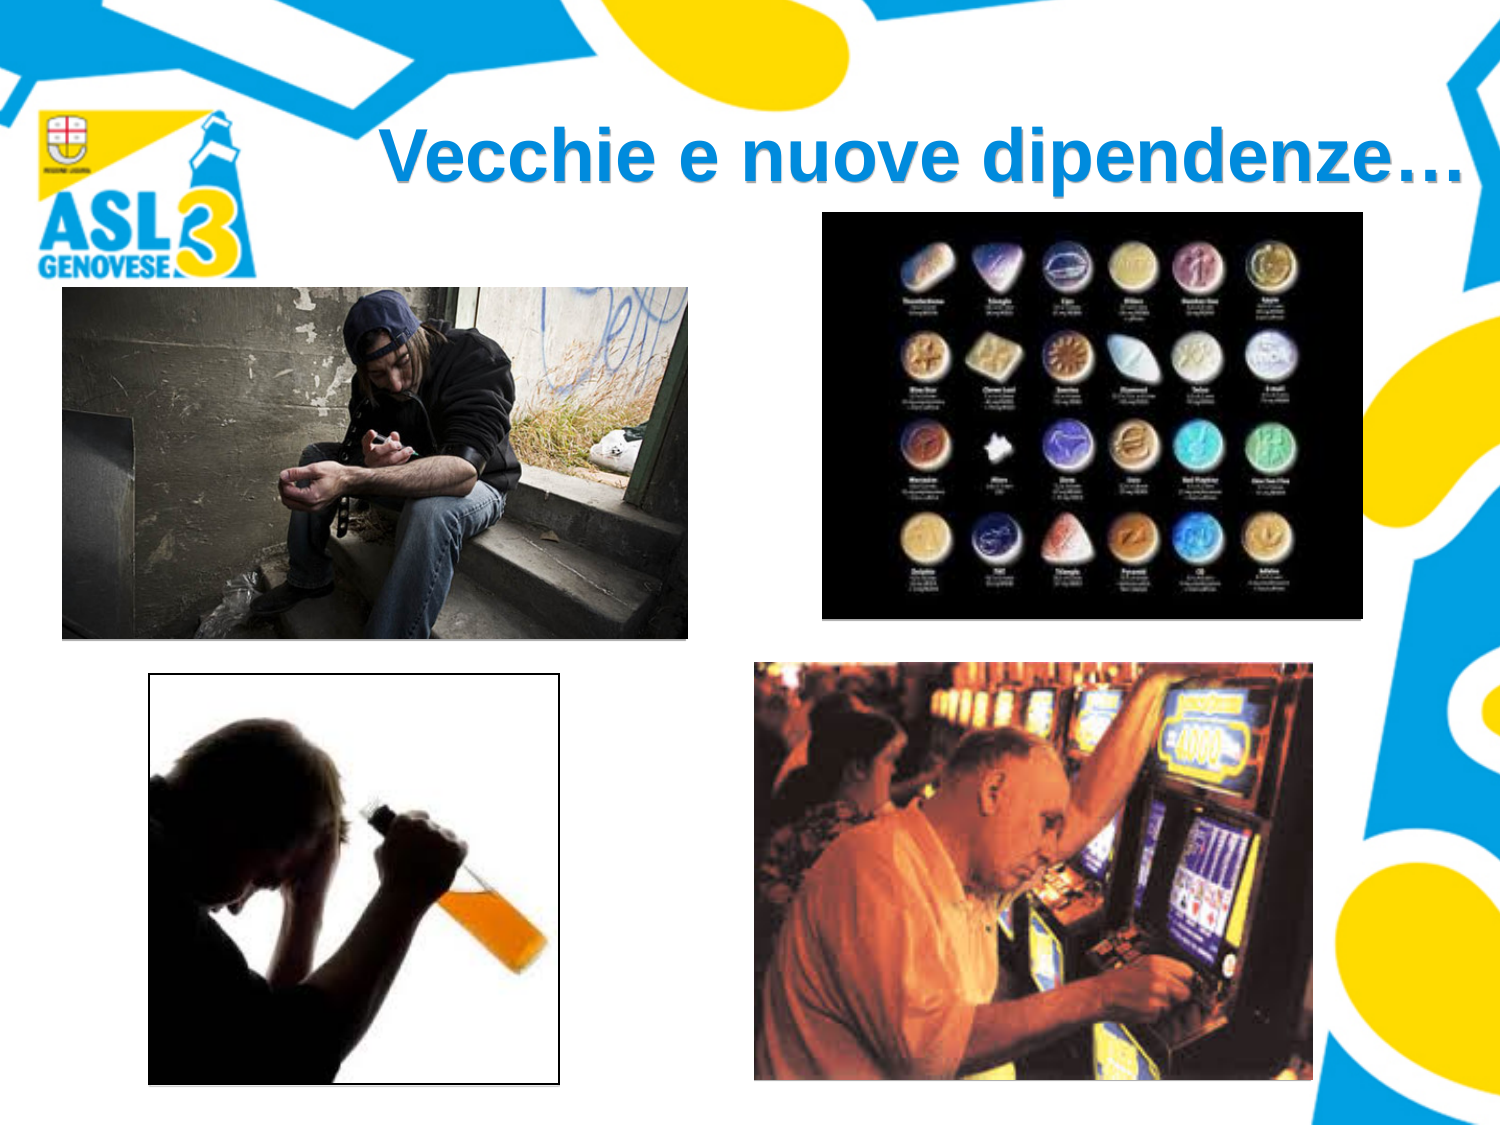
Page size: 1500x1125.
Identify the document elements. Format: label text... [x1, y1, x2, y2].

picture [822, 212, 1363, 619]
picture [150, 675, 559, 1084]
picture [62, 287, 688, 640]
title Vecchie e nuove dipendenze… [363, 57, 1500, 245]
picture [754, 662, 1313, 1080]
